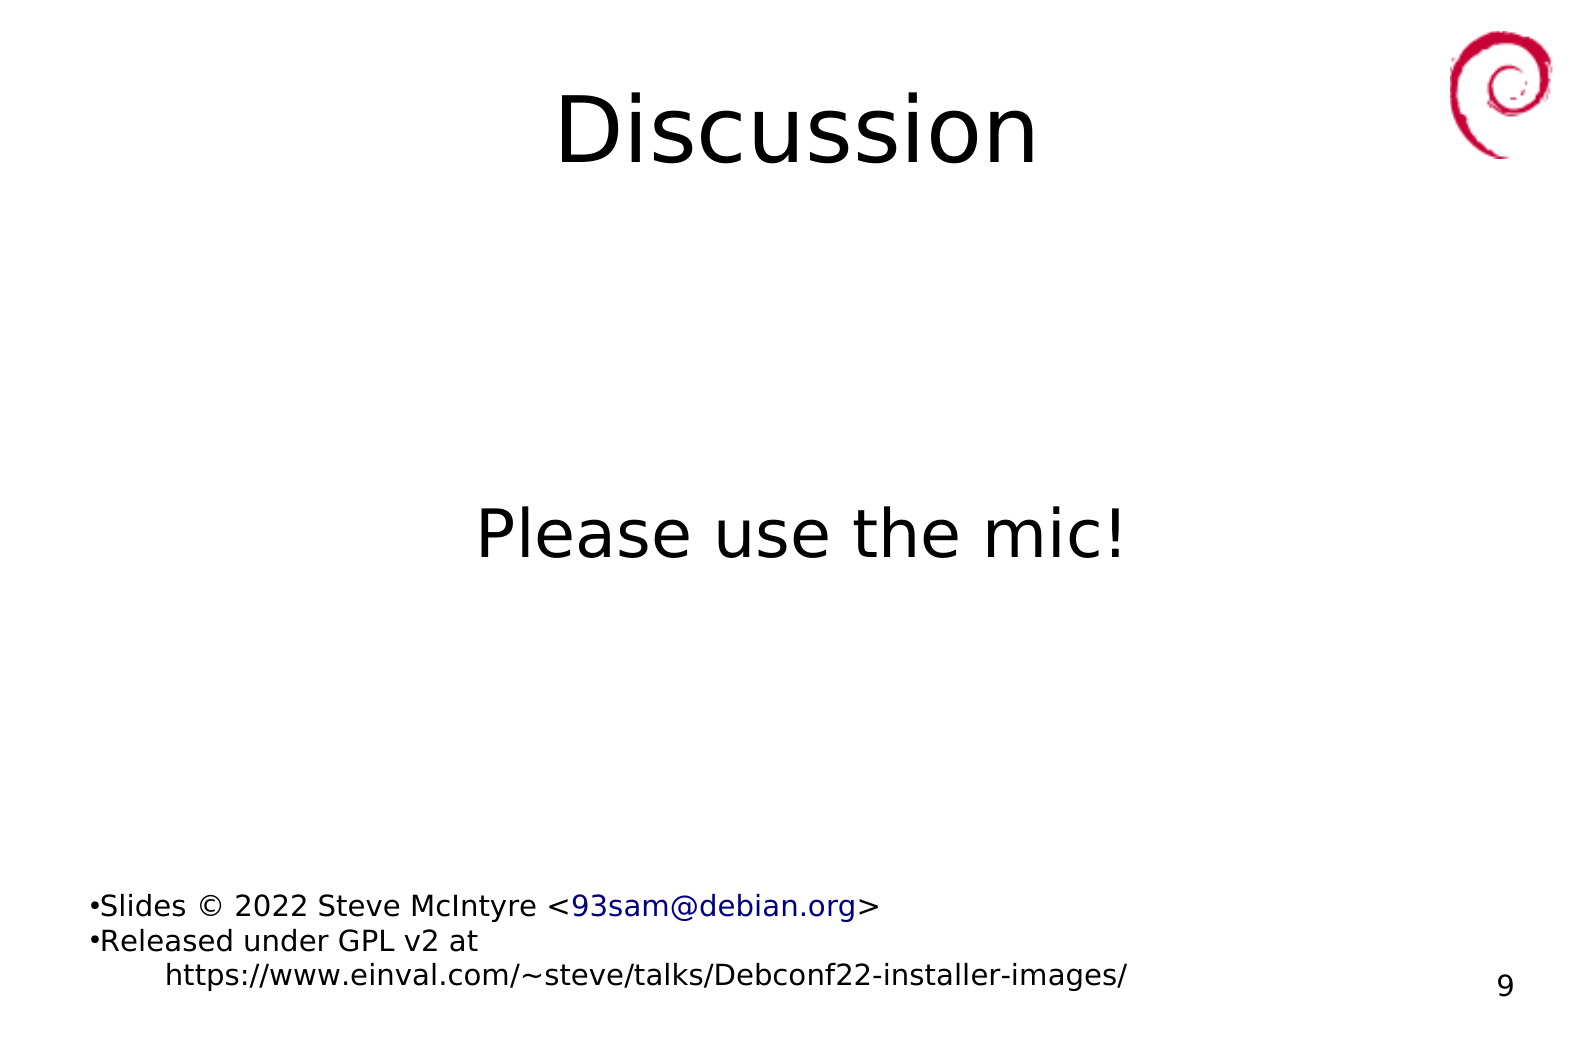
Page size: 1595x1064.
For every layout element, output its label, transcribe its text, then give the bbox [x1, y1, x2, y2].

picture [1450, 31, 1555, 159]
text_box Slides © 2022 Steve McIntyre <93sam@debian.org> Released under GPL v2 at https://www.einval.com/~steve/talks/Debconf22-installer-images/ [75, 882, 1463, 1000]
title Discussion [79, 42, 1515, 220]
text_box Please use the mic! [378, 495, 1228, 574]
